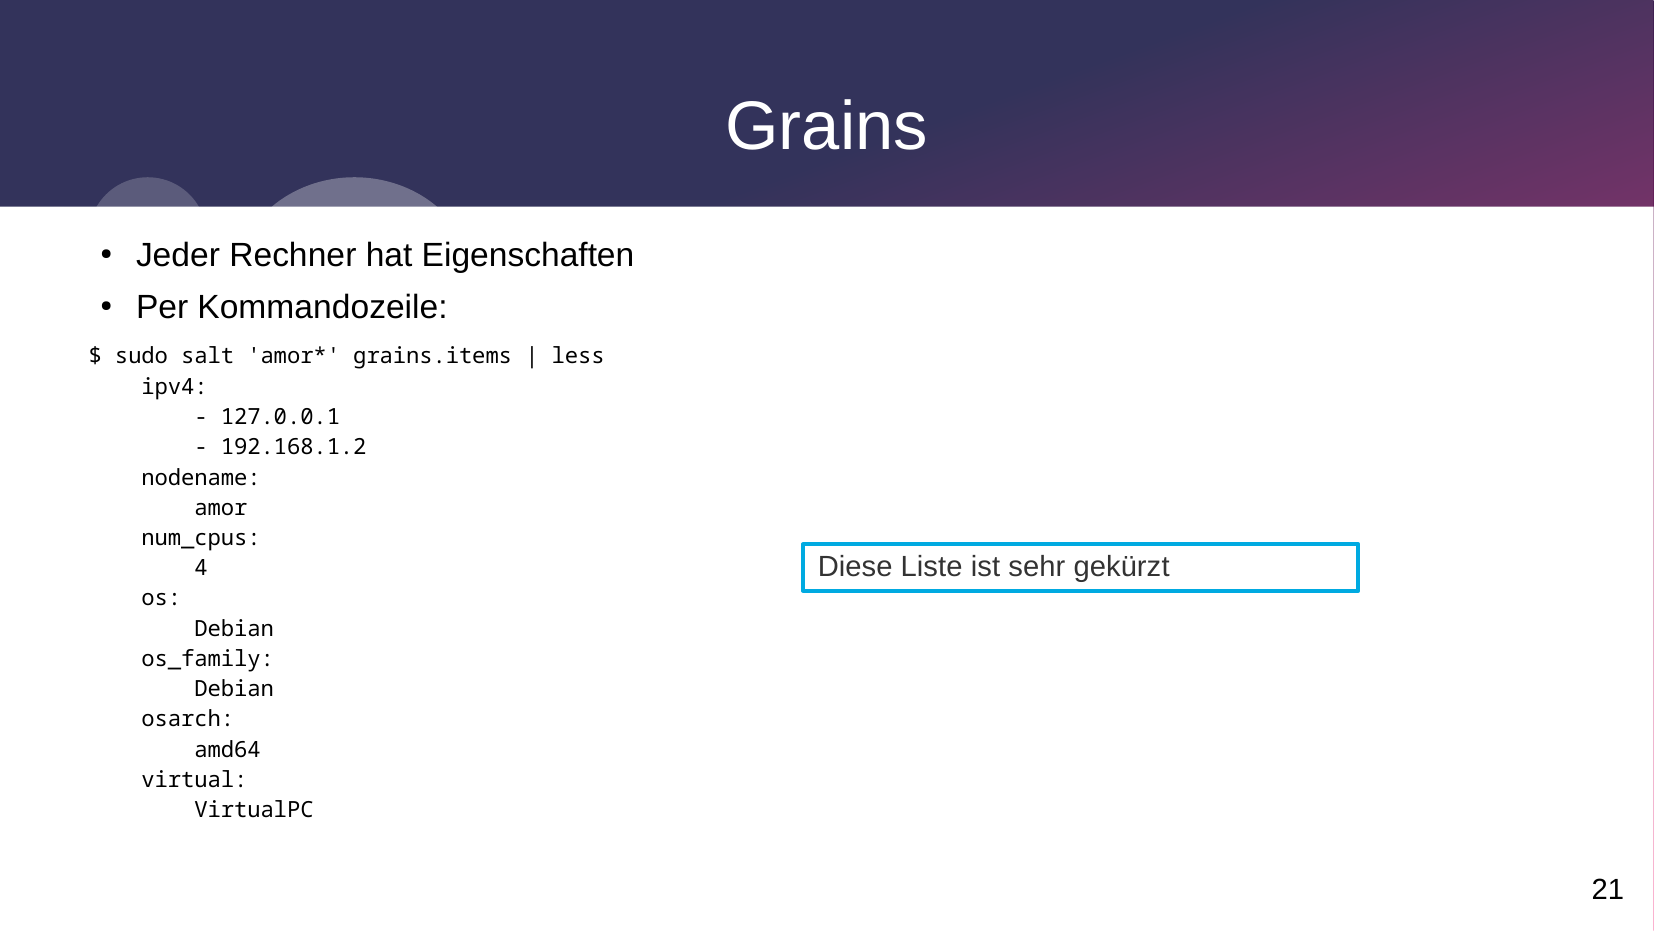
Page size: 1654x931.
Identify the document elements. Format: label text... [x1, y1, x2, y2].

title Grains [88, 44, 1565, 207]
list Jeder Rechner hat Eigenschaften Per Kommandozeile: $ sudo salt 'amor*' grains.items | less ipv4: - 127.0.0.1 - 192.168.1.2 nodename: amor num_cpus: 4 os: Debian os_family: Debian osarch: amd64 virtual: VirtualPC [88, 236, 1565, 827]
text_box Diese Liste ist sehr gekürzt [803, 544, 1359, 591]
